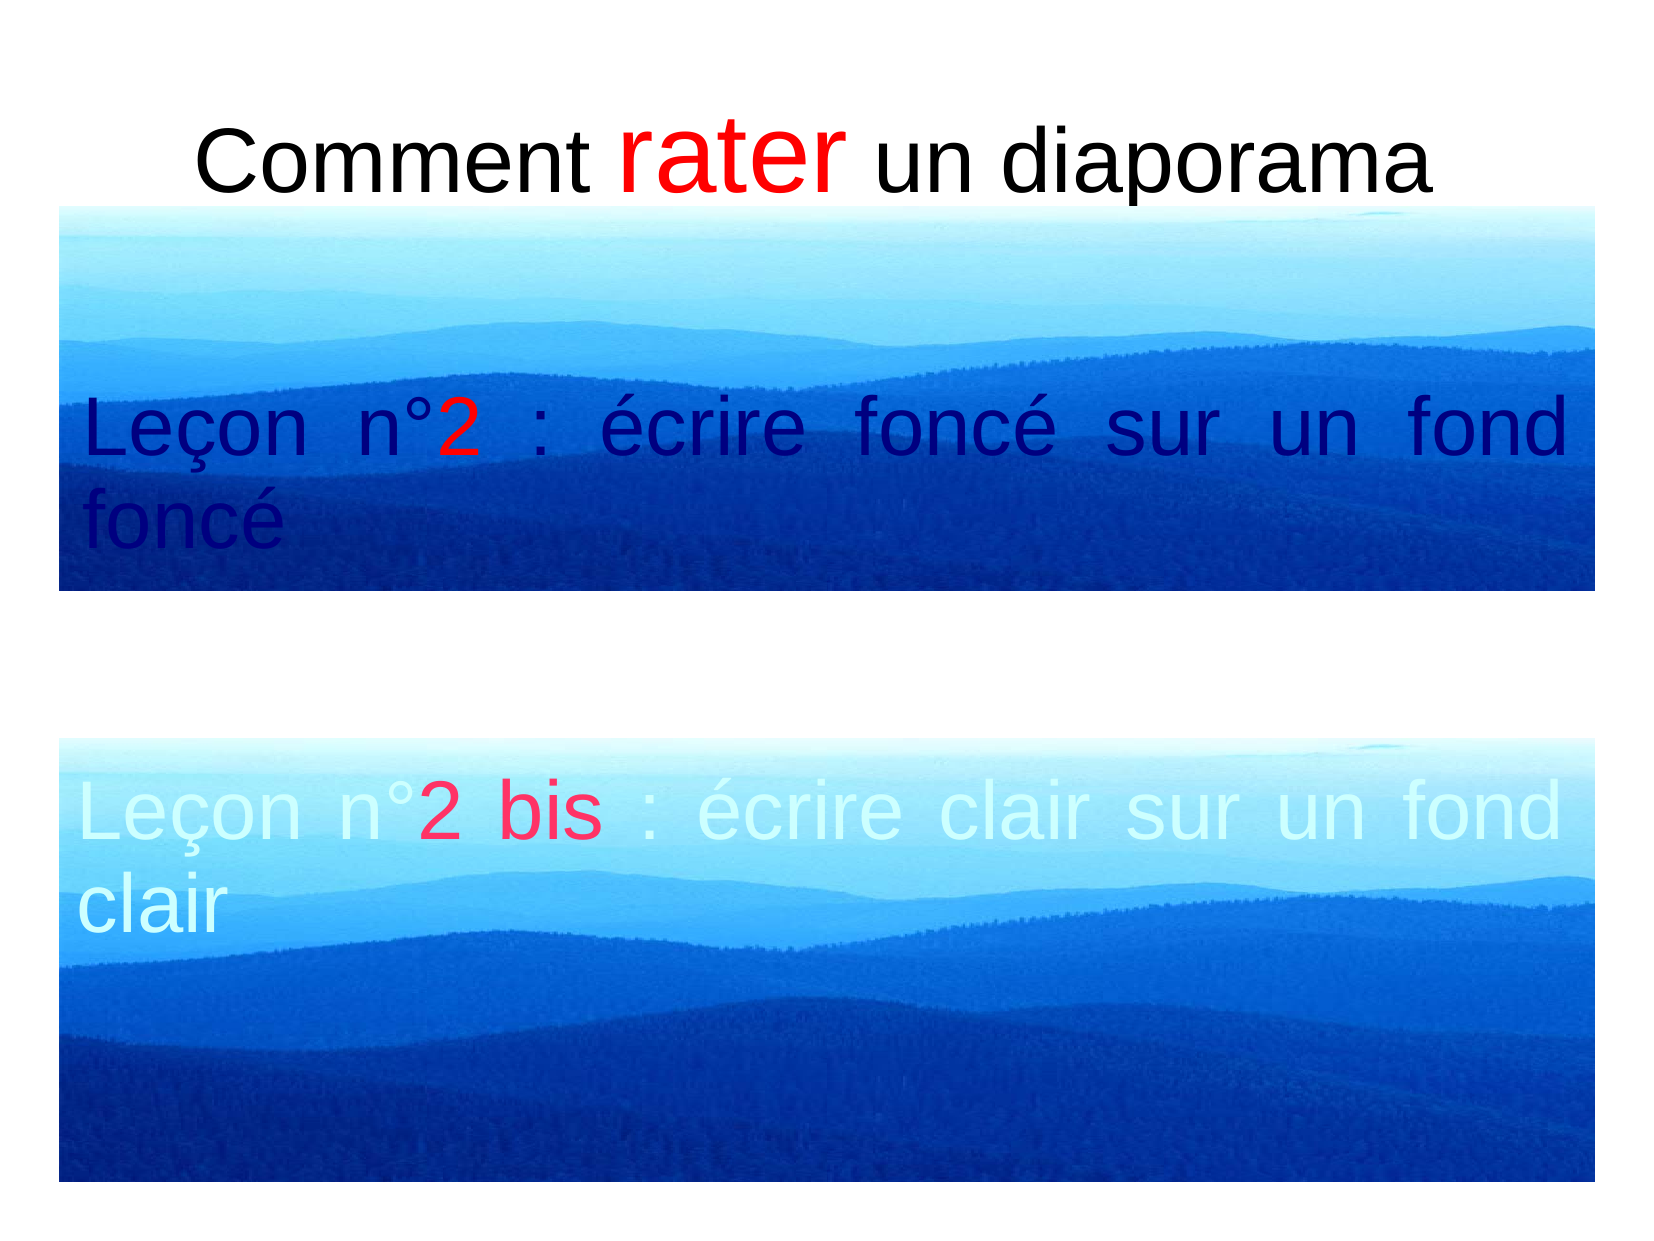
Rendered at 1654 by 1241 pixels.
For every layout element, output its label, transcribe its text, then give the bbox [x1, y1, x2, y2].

text_box Leçon n°2 bis : écrire clair sur un fond clair [76, 681, 1565, 1034]
picture [59, 738, 1595, 1182]
title Comment rater un diaporama [82, 56, 1571, 206]
picture [59, 206, 1595, 591]
subtitle Leçon n°2 : écrire foncé sur un fond foncé [82, 297, 1571, 650]
